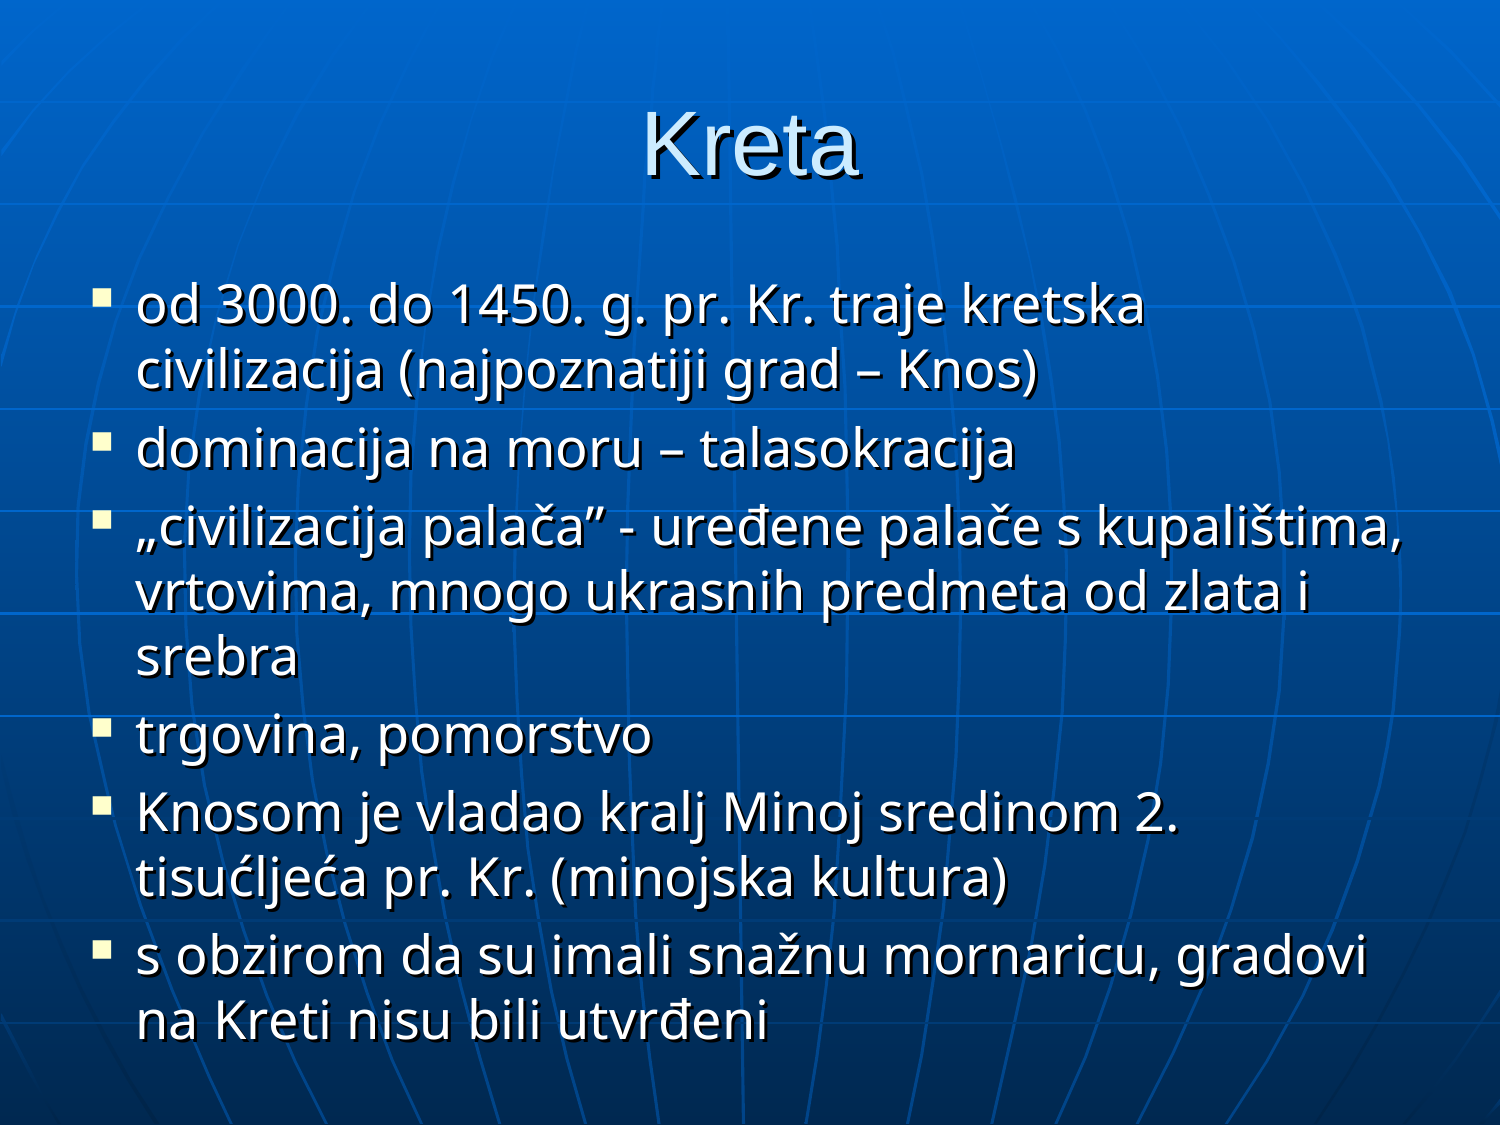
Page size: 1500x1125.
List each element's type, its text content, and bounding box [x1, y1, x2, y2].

title Kreta [75, 45, 1426, 233]
list od 3000. do 1450. g. pr. Kr. traje kretska civilizacija (najpoznatiji grad – Knos) dominacija na moru – talasokracija „civilizacija palača” - uređene palače s kupalištima, vrtovima, mnogo ukrasnih predmeta od zlata i srebra trgovina, pomorstvo Knosom je vladao kralj Minoj sredinom 2. tisućljeća pr. Kr. (minojska kultura) s obzirom da su imali snažnu mornaricu, gradovi na Kreti nisu bili utvrđeni [75, 262, 1426, 1063]
